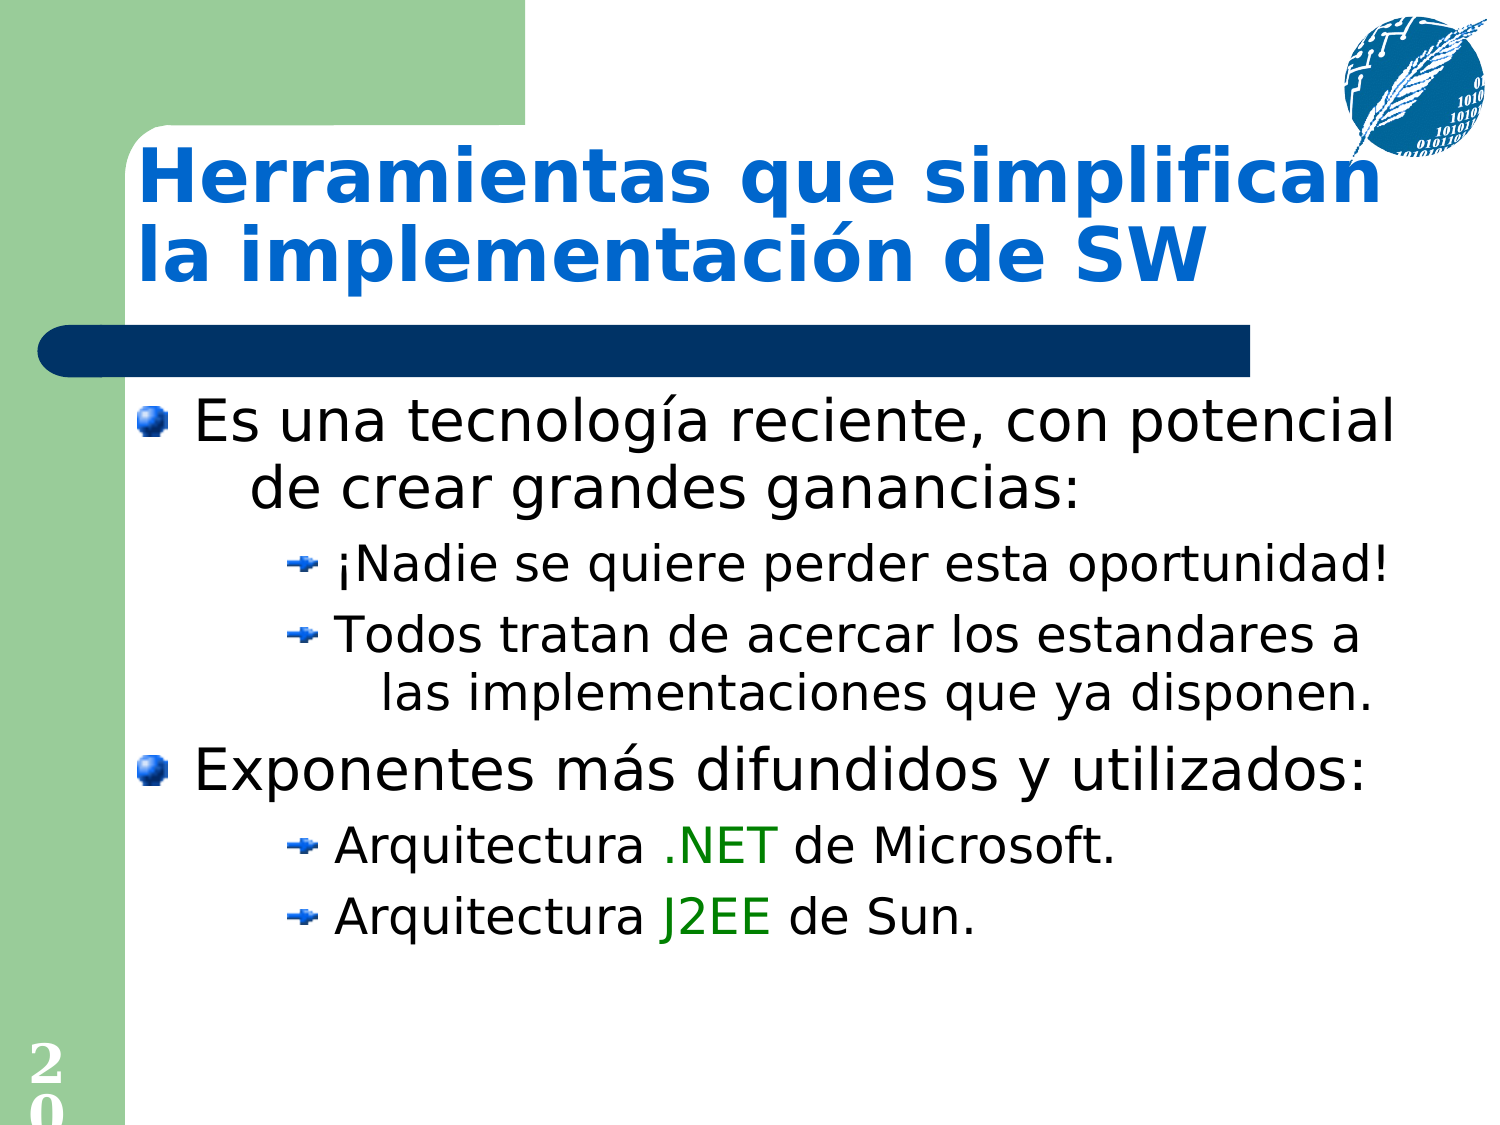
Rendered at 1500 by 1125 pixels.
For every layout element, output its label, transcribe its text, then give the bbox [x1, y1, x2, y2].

list Es una tecnología reciente, con potencial de crear grandes ganancias: ¡Nadie se quiere perder esta oportunidad! Todos tratan de acercar los estandares a las implementaciones que ya disponen. Exponentes más difundidos y utilizados: Arquitectura .NET de Microsoft. Arquitectura J2EE de Sun. [137, 387, 1400, 1084]
picture [1436, 127, 1450, 136]
picture [1416, 140, 1425, 149]
title Herramientas que simplifican la implementación de SW [136, 135, 1413, 302]
picture [1433, 139, 1440, 147]
picture [1427, 138, 1431, 148]
picture [1341, 15, 1487, 172]
